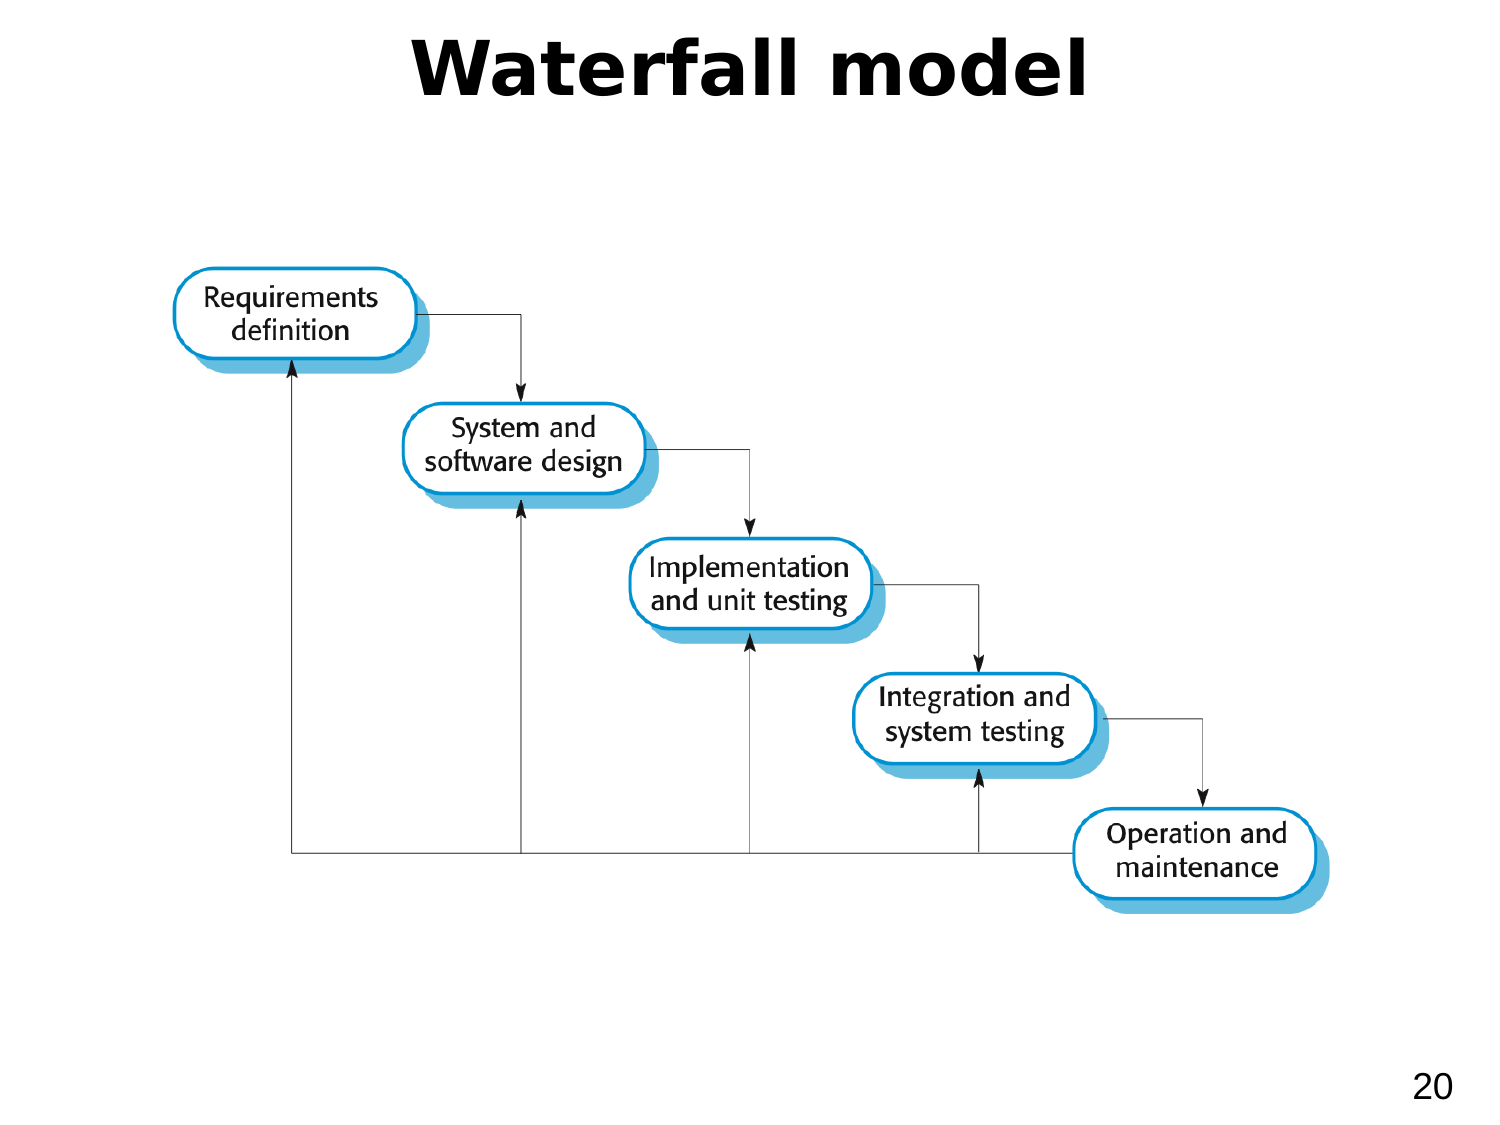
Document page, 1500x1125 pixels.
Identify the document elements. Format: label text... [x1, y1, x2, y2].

picture [169, 263, 1331, 916]
title Waterfall model [75, 44, 1425, 177]
